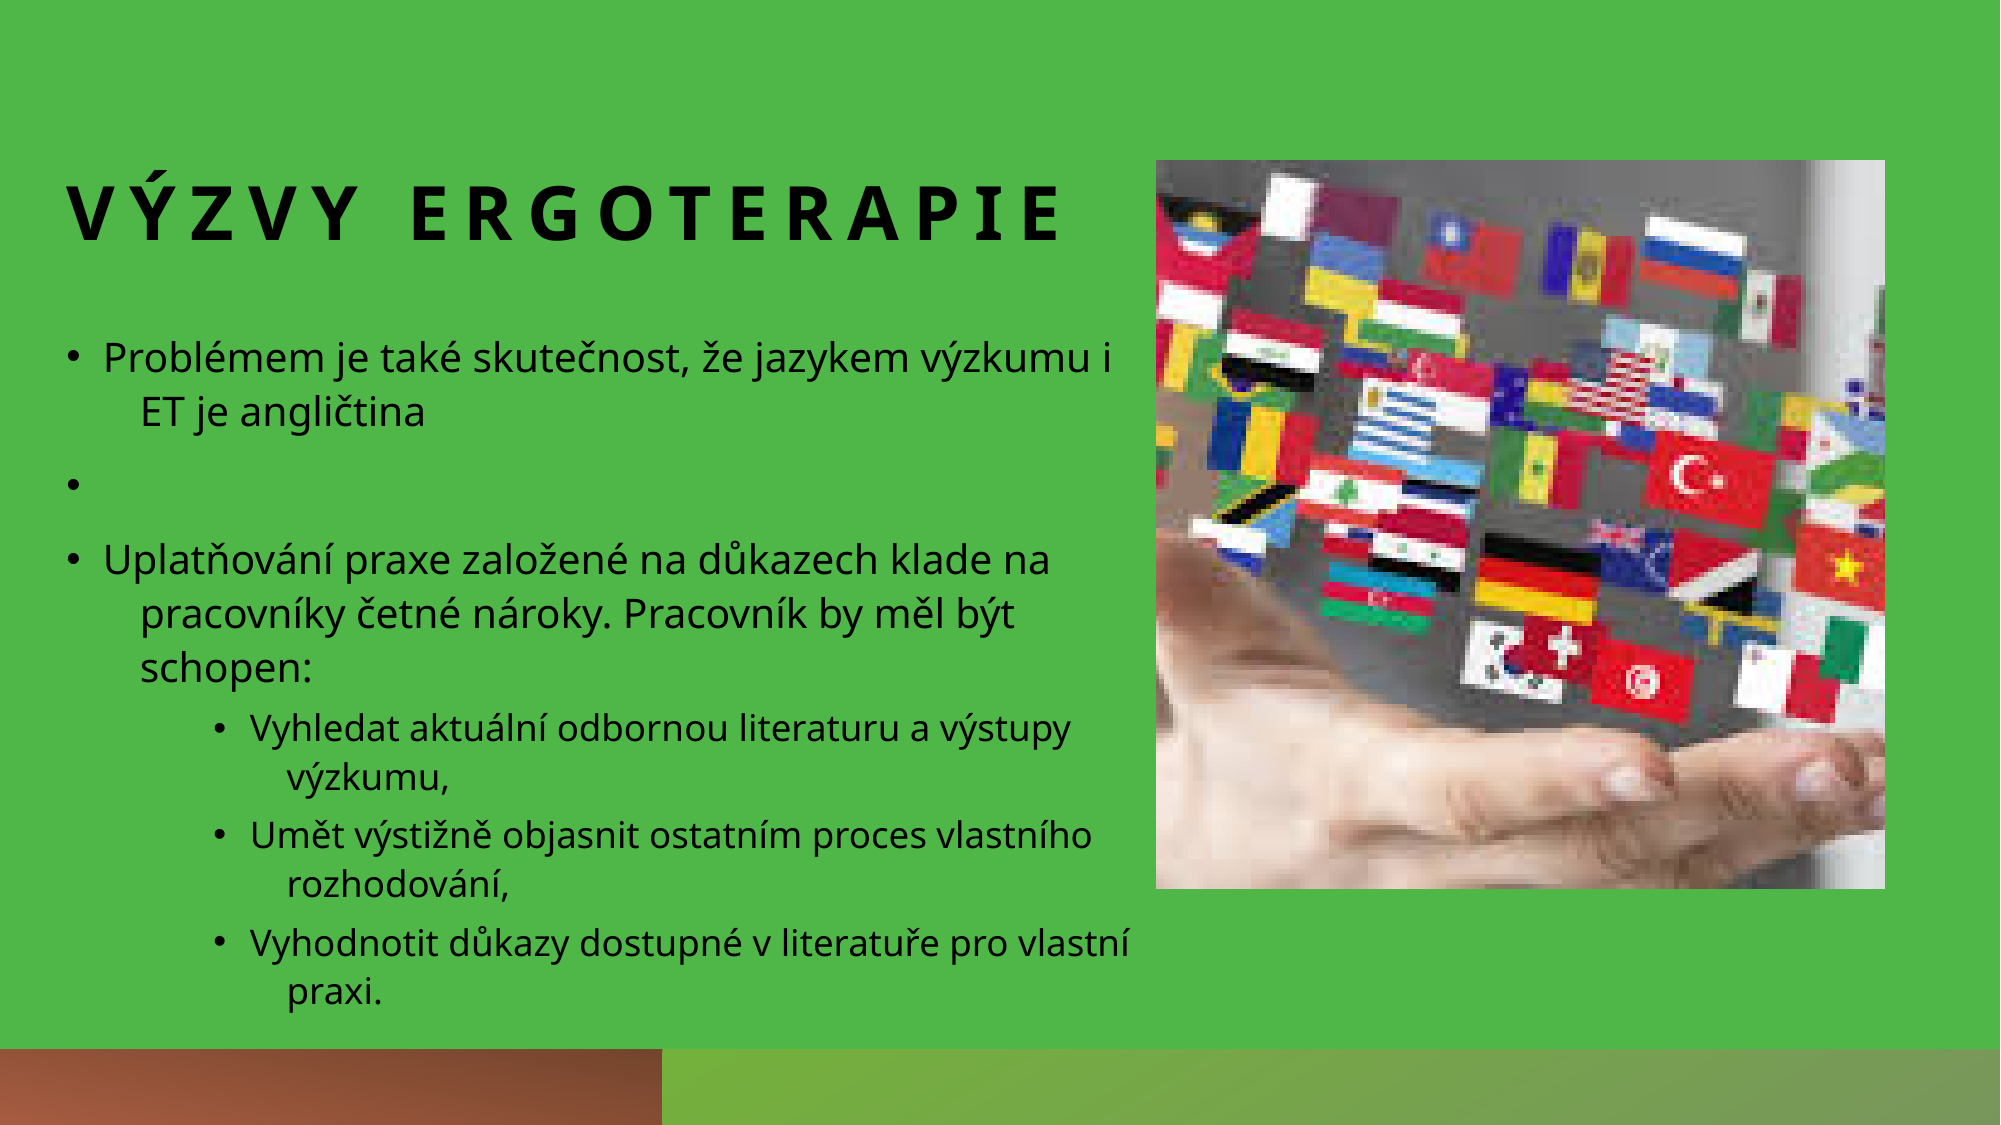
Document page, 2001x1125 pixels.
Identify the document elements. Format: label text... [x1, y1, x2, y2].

text_box [0, 0, 2000, 1125]
picture [1156, 160, 1885, 889]
title VÝZVY ERGOTERAPIE [66, 75, 1125, 256]
list Problémem je také skutečnost, že jazykem výzkumu i ET je angličtina Uplatňování praxe založené na důkazech klade na pracovníky četné nároky. Pracovník by měl být schopen: Vyhledat aktuální odbornou literaturu a výstupy výzkumu, Umět výstižně objasnit ostatním proces vlastního rozhodování, Vyhodnotit důkazy dostupné v literatuře pro vlastní praxi. [66, 326, 1155, 1018]
